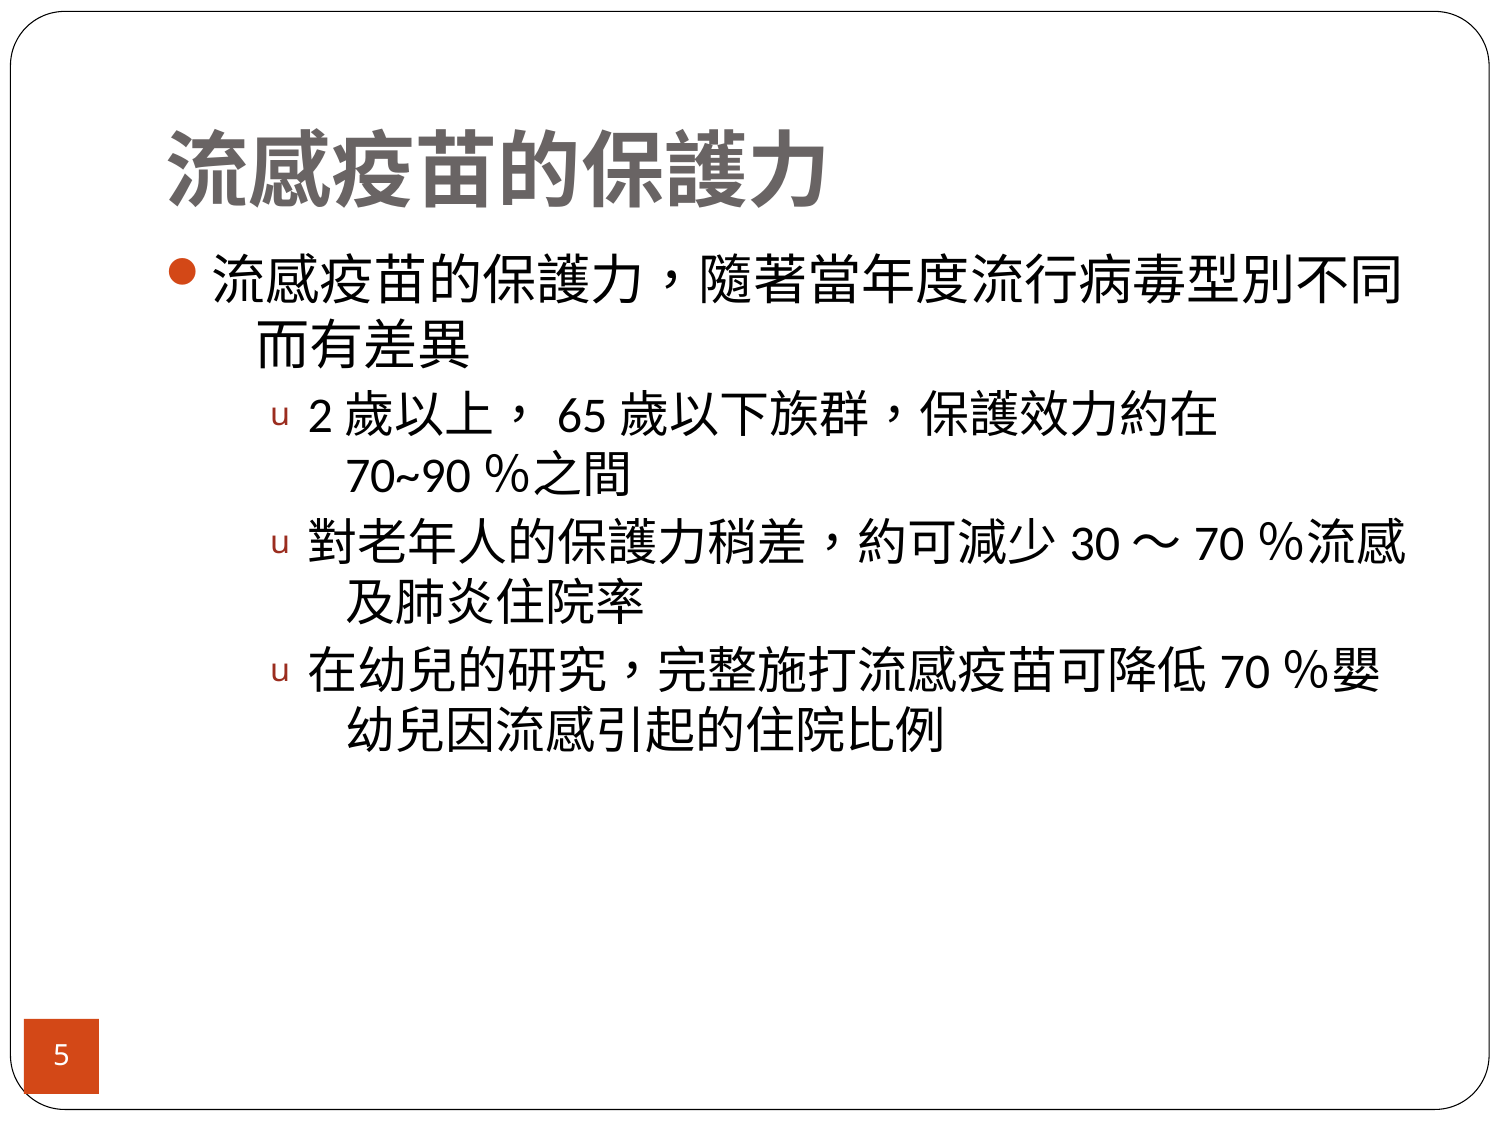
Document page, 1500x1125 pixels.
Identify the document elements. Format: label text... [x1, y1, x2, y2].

list 流感疫苗的保護力，隨著當年度流行病毒型別不同而有差異 2歲以上，65歲以下族群，保護效力約在70~90％之間 對老年人的保護力稍差，約可減少30～70％流感及肺炎住院率 在幼兒的研究，完整施打流感疫苗可降低70％嬰幼兒因流感引起的住院比例 [150, 237, 1426, 988]
title 流感疫苗的保護力 [150, 45, 1426, 233]
text_box [23, 1018, 99, 1094]
